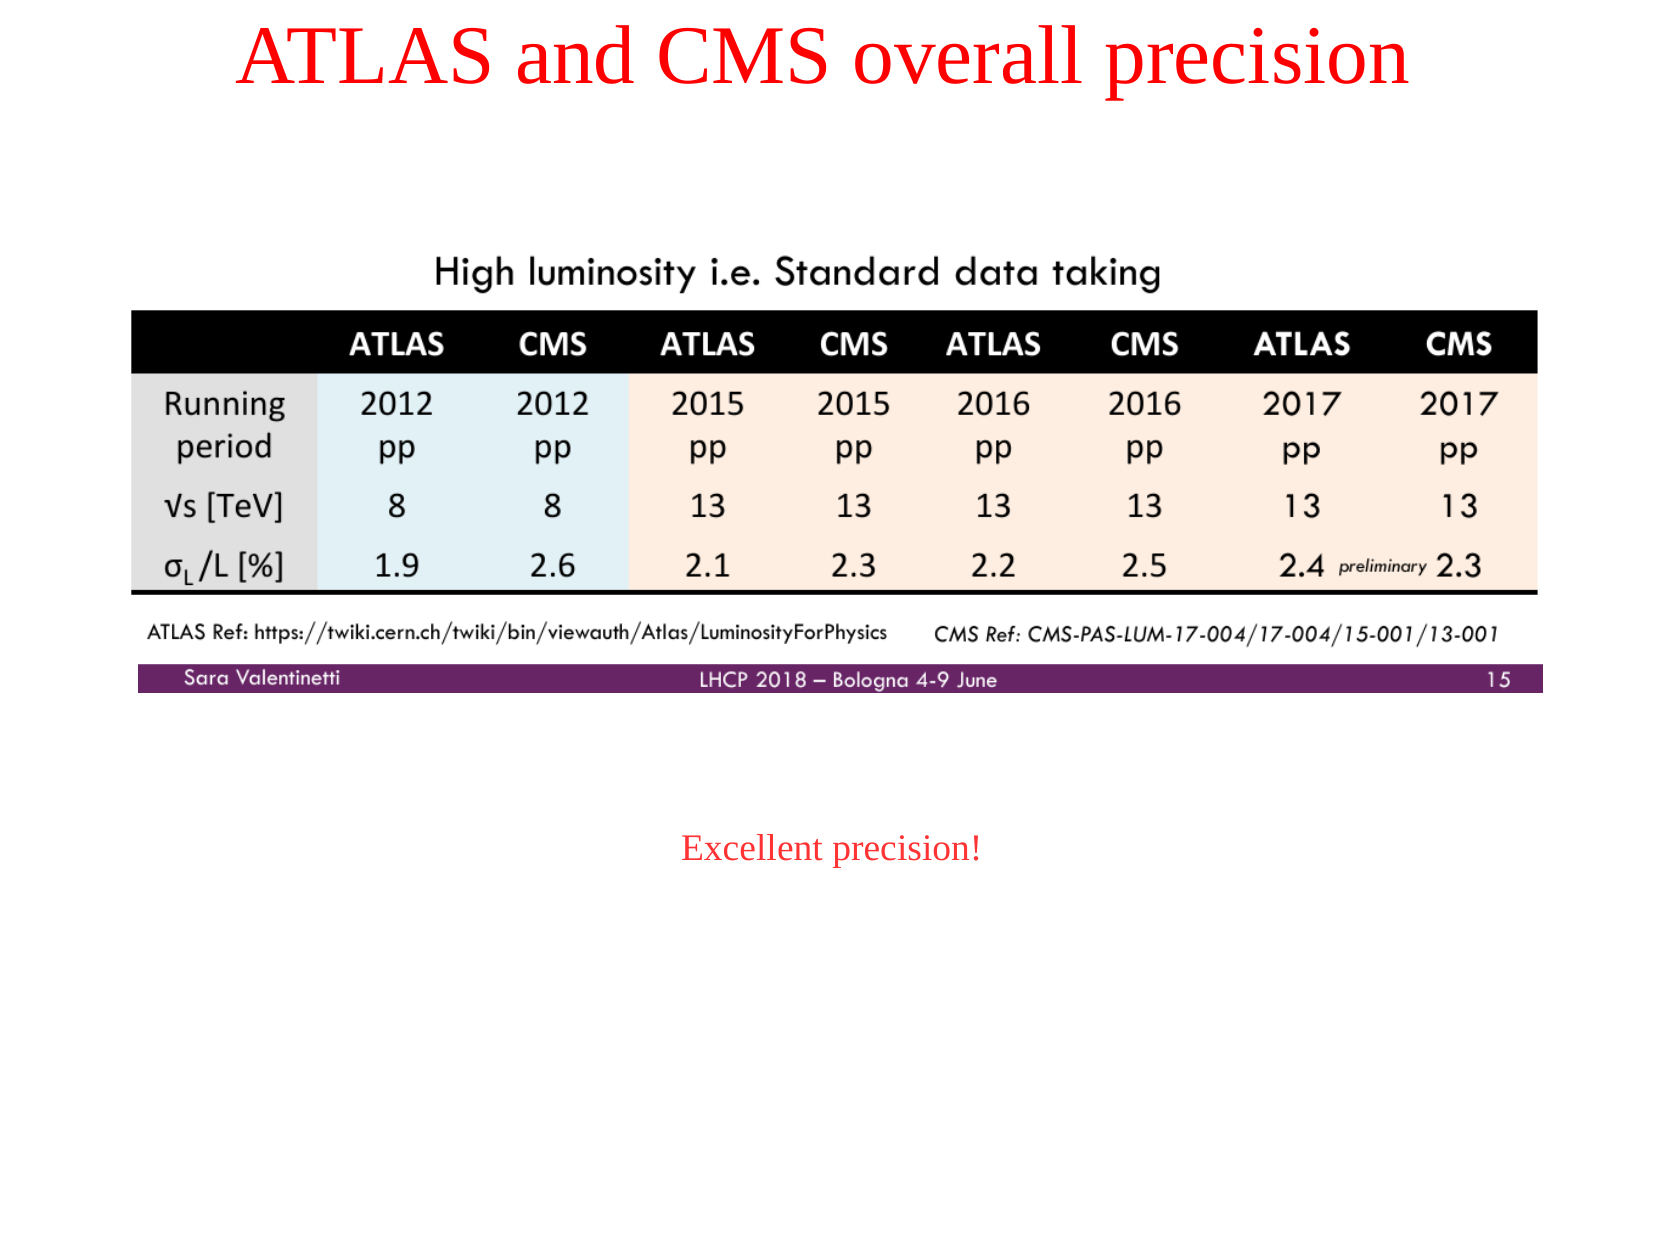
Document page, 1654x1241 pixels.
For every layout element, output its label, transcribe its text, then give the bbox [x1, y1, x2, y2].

text_box Excellent precision! [335, 819, 1329, 877]
text_box ATLAS and CMS overall precision [45, 1, 1603, 220]
picture [118, 252, 1545, 602]
picture [138, 608, 1543, 693]
